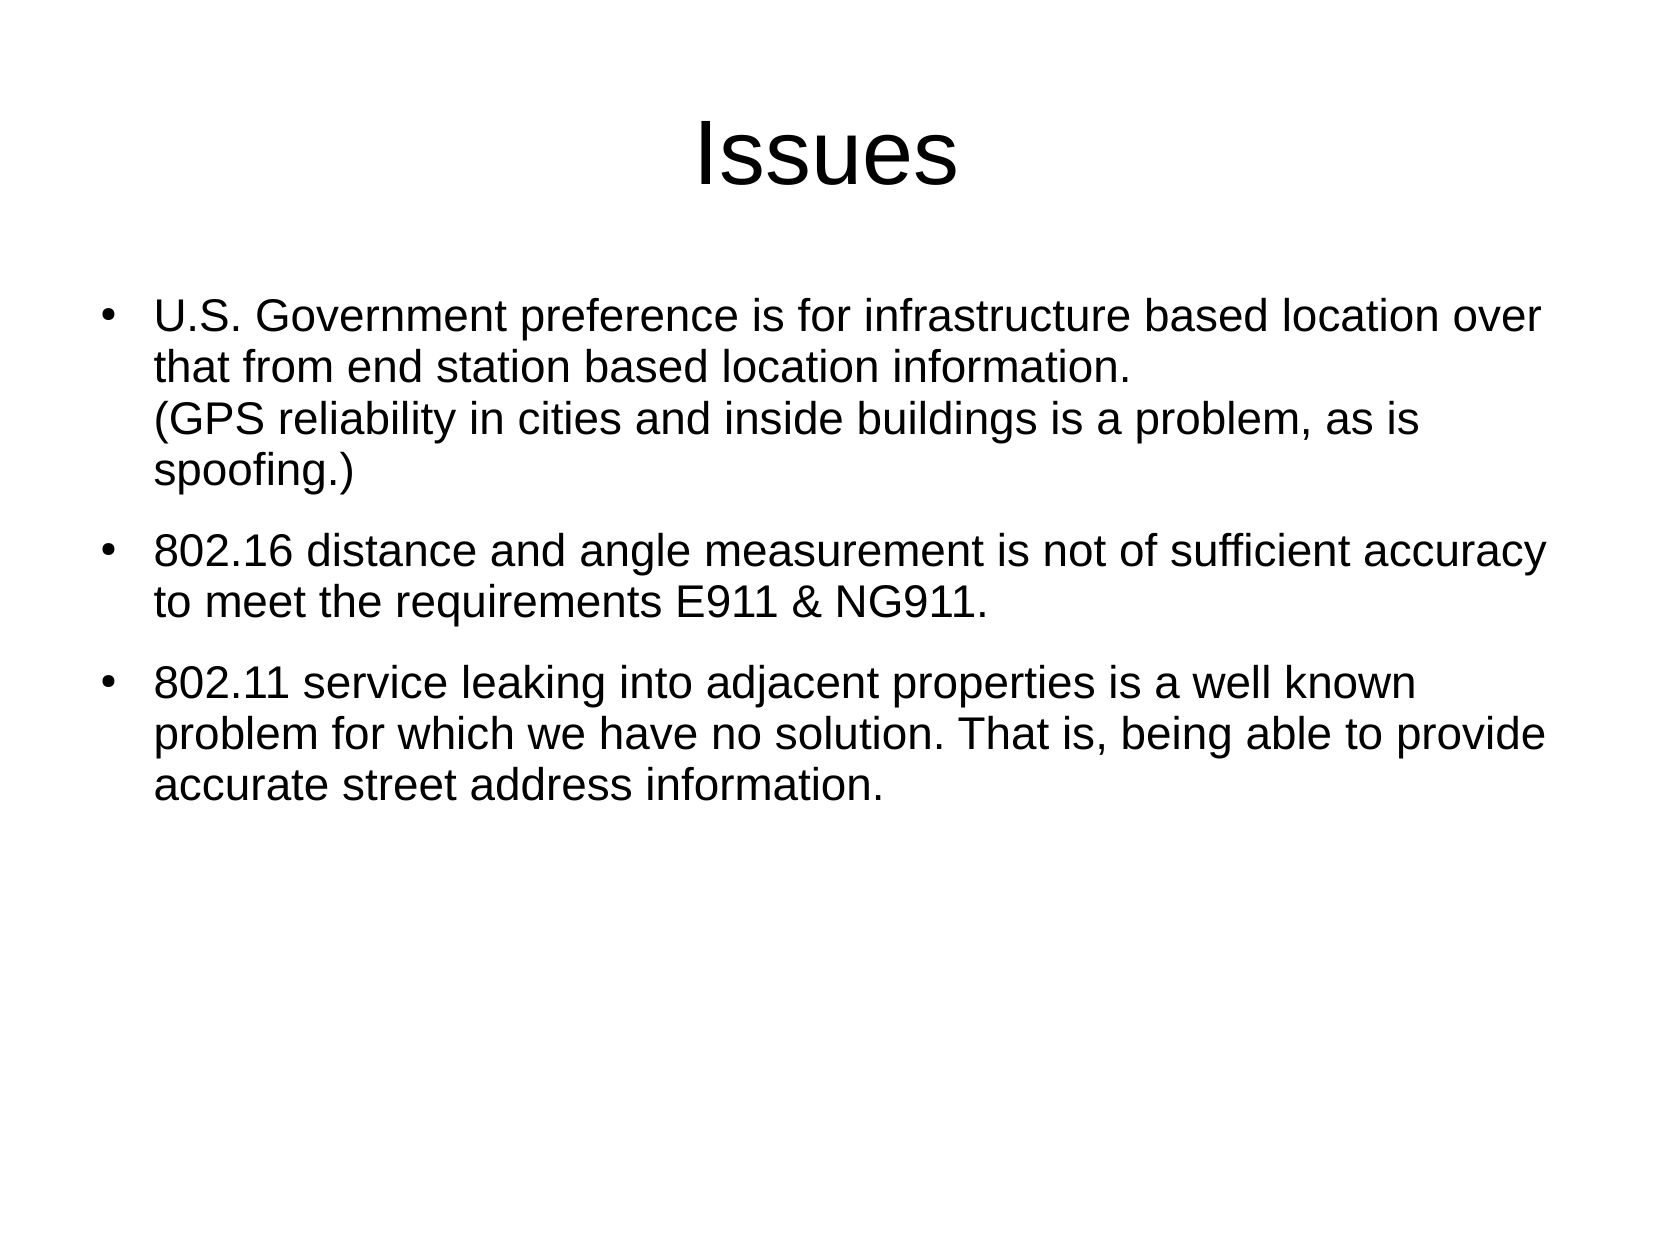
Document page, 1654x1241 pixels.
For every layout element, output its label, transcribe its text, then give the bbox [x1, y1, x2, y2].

list U.S. Government preference is for infrastructure based location over that from end station based location information. (GPS reliability in cities and inside buildings is a problem, as is spoofing.) 802.16 distance and angle measurement is not of sufficient accuracy to meet the requirements E911 & NG911. 802.11 service leaking into adjacent properties is a well known problem for which we have no solution. That is, being able to provide accurate street address information. [82, 290, 1571, 1109]
title Issues [82, 49, 1571, 257]
